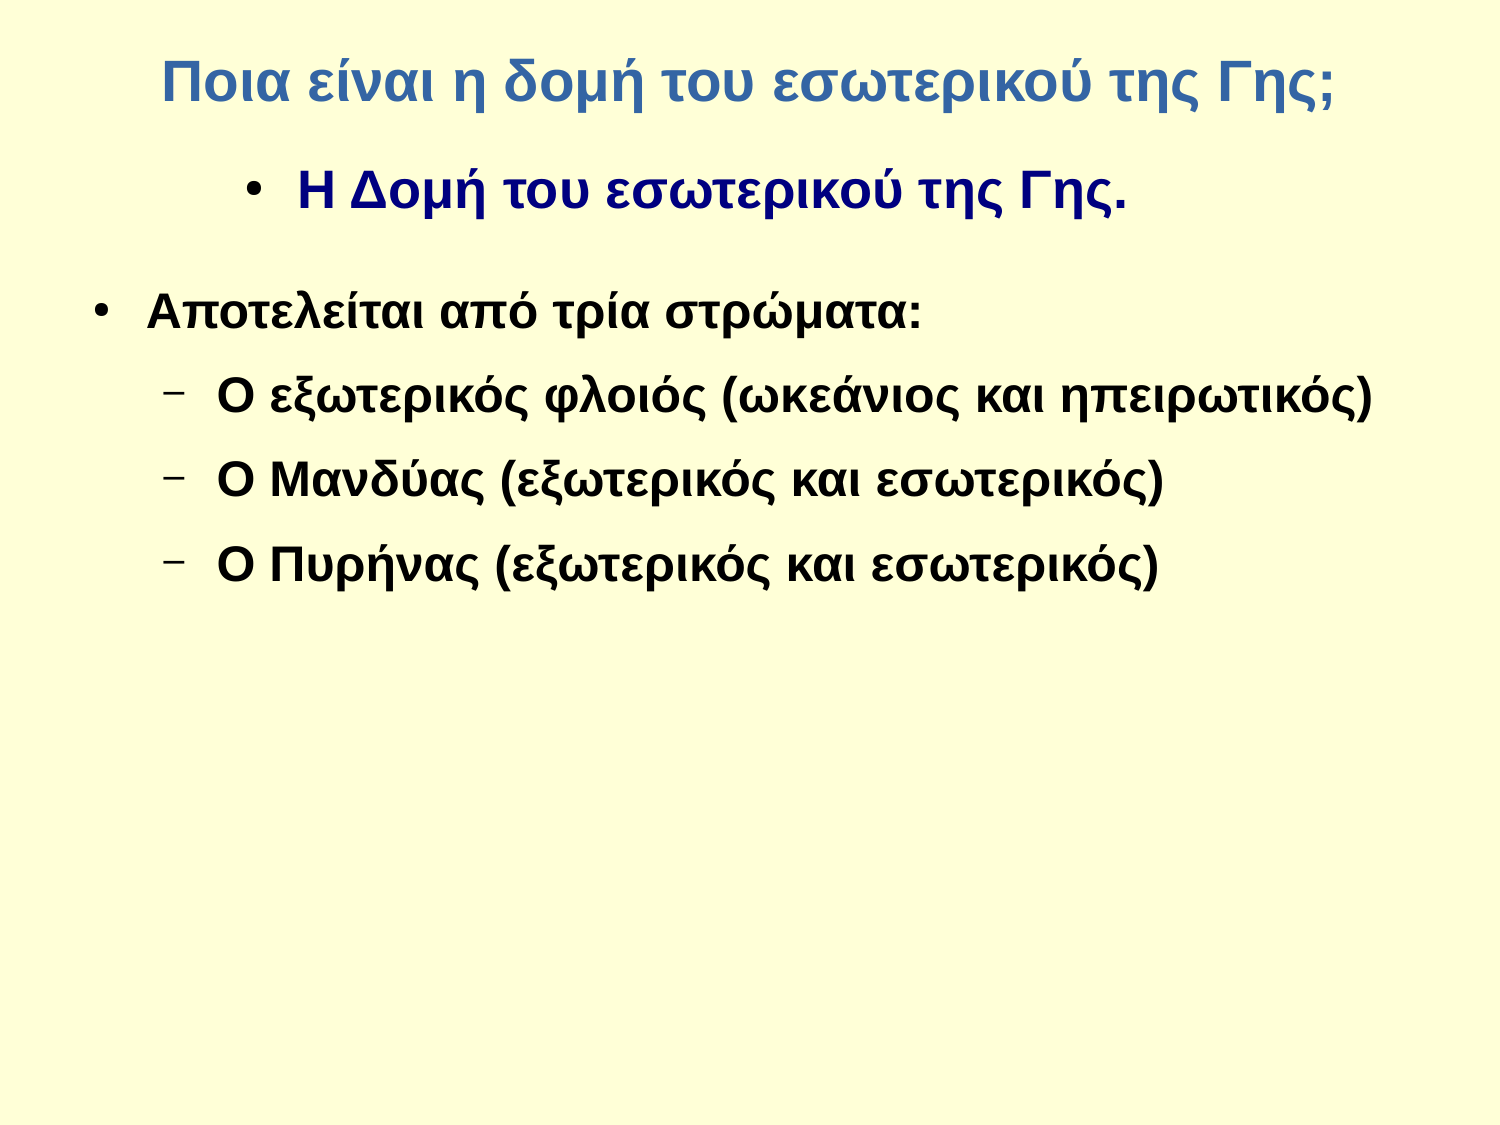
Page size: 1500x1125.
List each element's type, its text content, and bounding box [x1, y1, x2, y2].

list Η Δομή του εσωτερικού της Γης. [226, 159, 1141, 251]
title Ποια είναι η δομή του εσωτερικού της Γης; [75, 34, 1425, 129]
list Αποτελείται από τρία στρώματα: Ο εξωτερικός φλοιός (ωκεάνιος και ηπειρωτικός) Ο Μανδύας (εξωτερικός και εσωτερικός) Ο Πυρήνας (εξωτερικός και εσωτερικός) [75, 282, 1391, 936]
